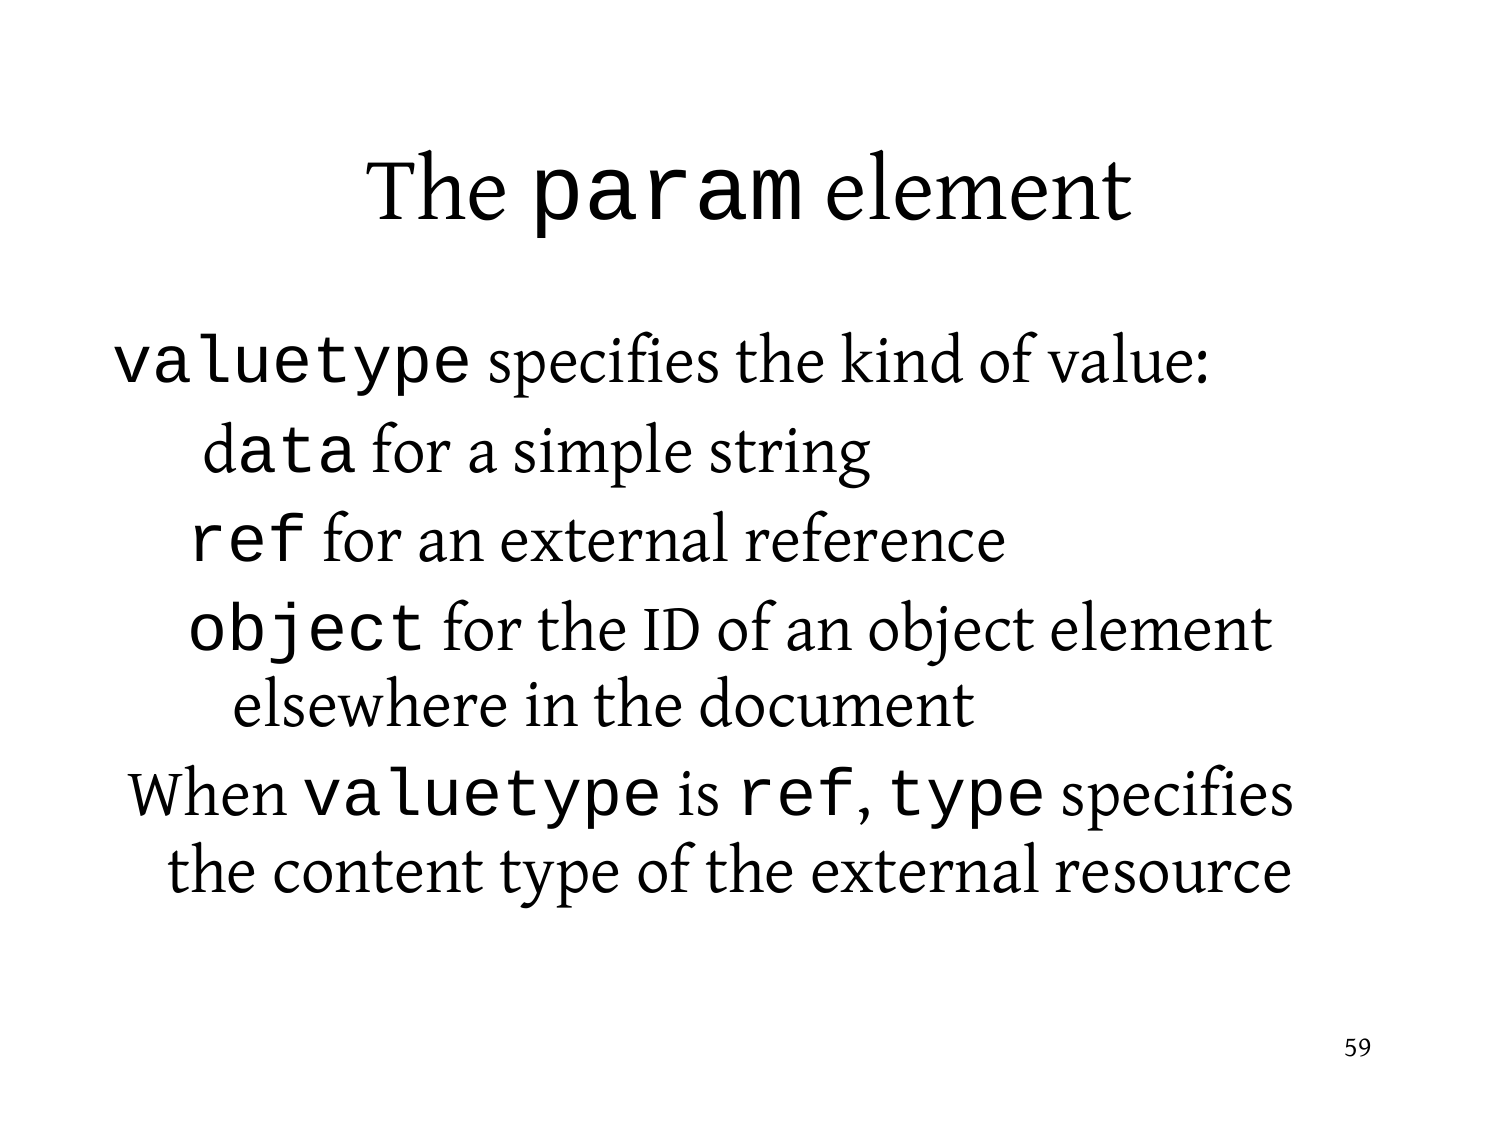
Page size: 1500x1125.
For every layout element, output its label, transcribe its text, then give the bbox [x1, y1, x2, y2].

list valuetype specifies the kind of value: data for a simple string ref for an external reference object for the ID of an object element elsewhere in the document When valuetype is ref, type specifies the content type of the external resource [112, 324, 1387, 1024]
title The param element [112, 63, 1387, 324]
